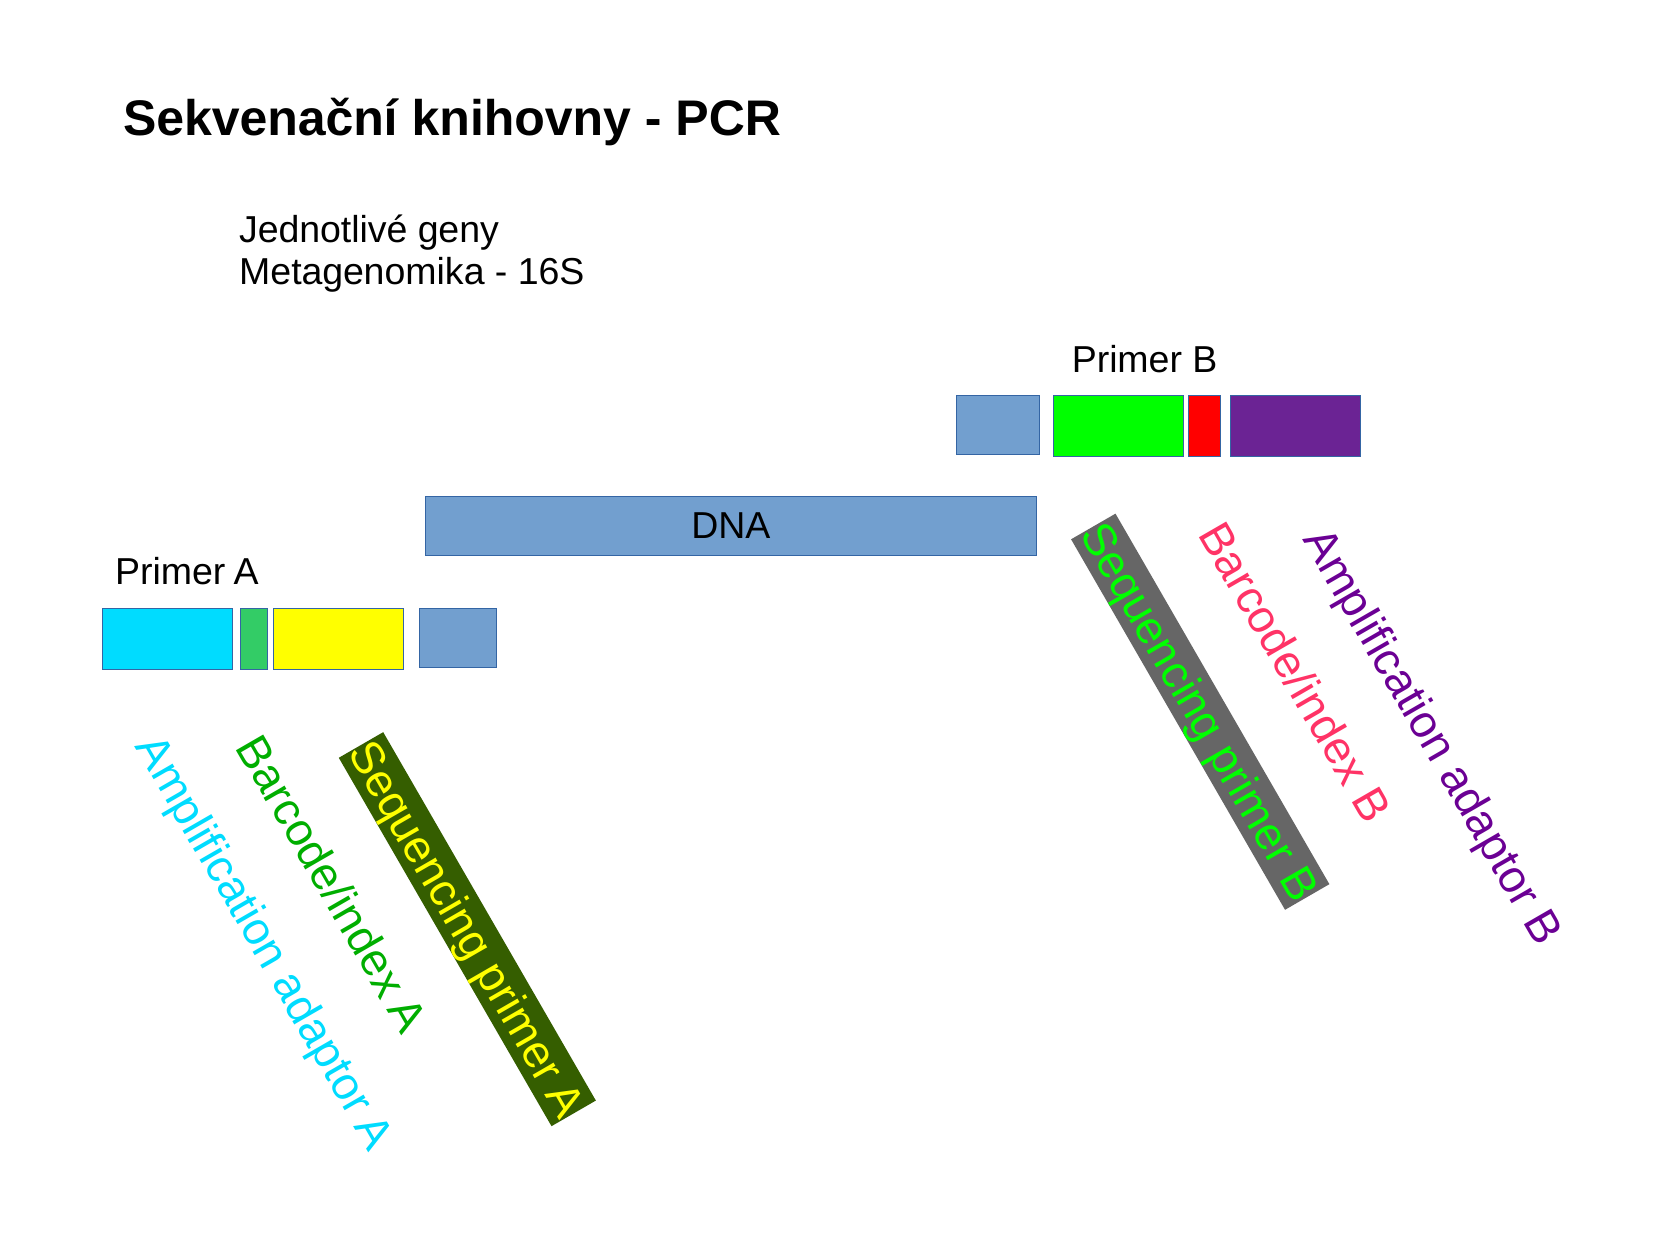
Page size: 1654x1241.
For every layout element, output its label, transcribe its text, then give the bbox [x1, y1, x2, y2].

text_box [1230, 395, 1361, 457]
text_box Sequencing primer B [1036, 497, 1364, 974]
text_box [240, 608, 268, 670]
text_box [1053, 395, 1184, 457]
text_box [102, 608, 233, 670]
text_box [956, 395, 1040, 455]
text_box Primer A [100, 543, 274, 601]
text_box Barcode/index A [168, 709, 502, 1170]
text_box Amplification adaptor A [100, 709, 449, 1233]
text_box Primer B [1057, 330, 1233, 388]
text_box Jednotlivé geny Metagenomika - 16S [224, 200, 600, 300]
text_box DNA [425, 496, 1037, 556]
text_box [273, 608, 404, 670]
text_box [1188, 395, 1221, 457]
text_box Barcode/index B [1175, 497, 1465, 932]
text_box Sequencing primer A [314, 715, 641, 1203]
text_box Sekvenační knihovny - PCR [108, 82, 1278, 155]
text_box Amplification adaptor B [1279, 502, 1641, 1061]
text_box [419, 608, 497, 668]
